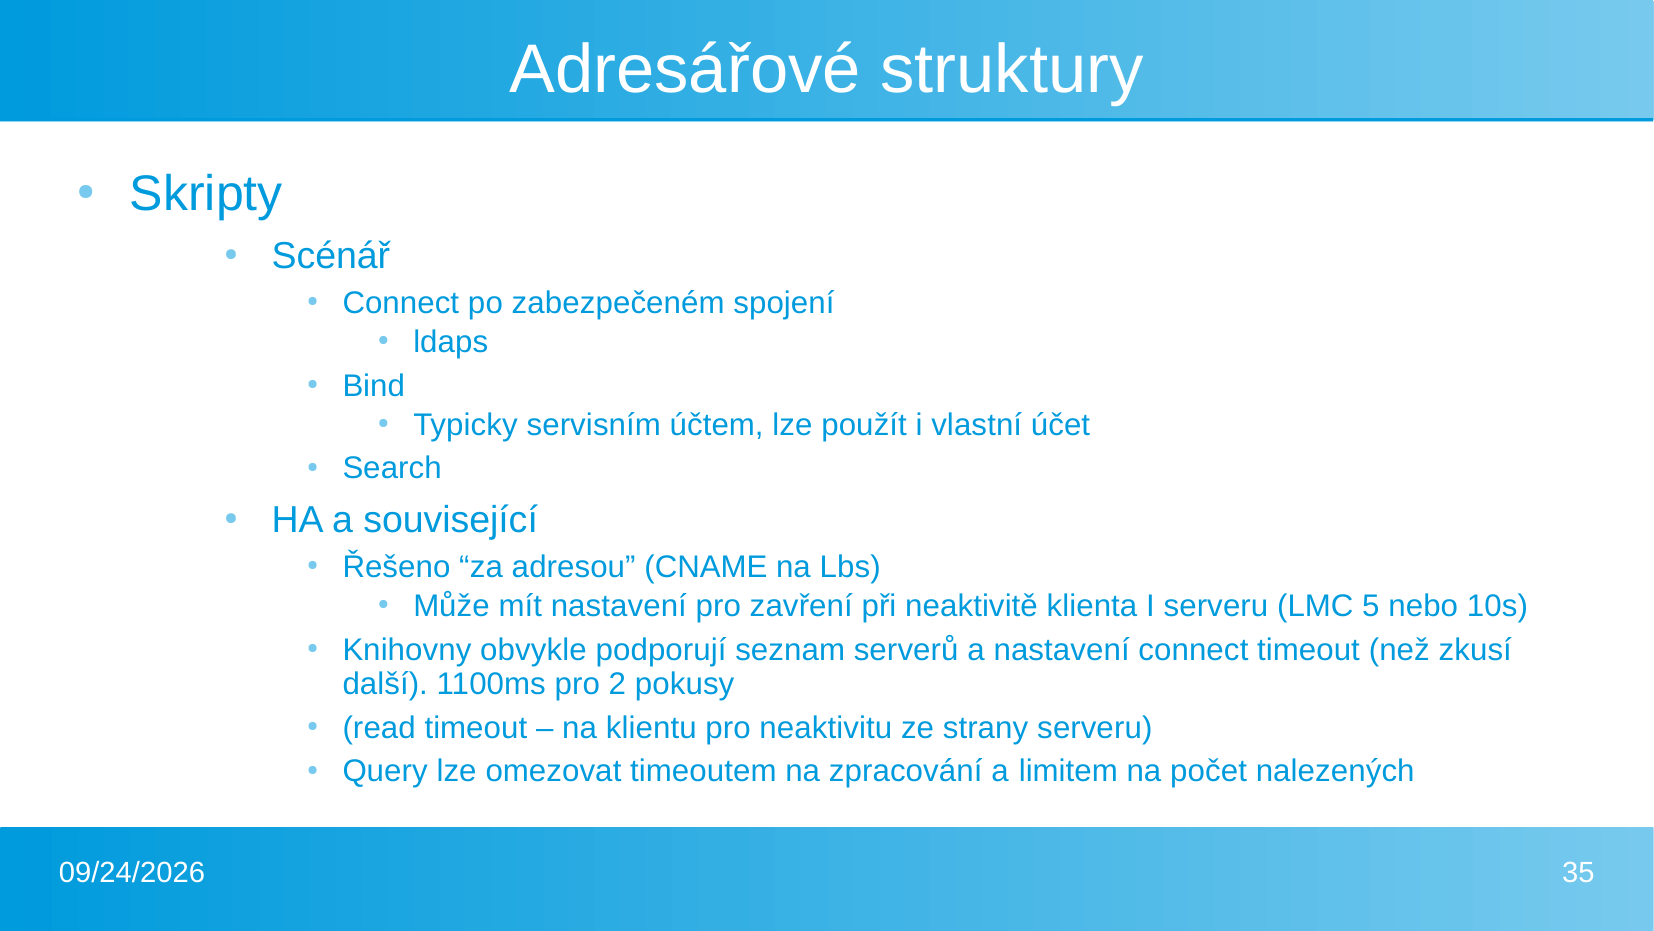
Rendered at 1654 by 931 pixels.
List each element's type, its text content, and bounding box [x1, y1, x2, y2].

title Adresářové struktury [59, 29, 1595, 108]
list Skripty Scénář Connect po zabezpečeném spojení ldaps Bind Typicky servisním účtem, lze použít i vlastní účet Search HA a související Řešeno “za adresou” (CNAME na Lbs) Může mít nastavení pro zavření při neaktivitě klienta I serveru (LMC 5 nebo 10s) Knihovny obvykle podporují seznam serverů a nastavení connect timeout (než zkusí další). 1100ms pro 2 pokusy (read timeout – na klientu pro neaktivitu ze strany serveru) Query lze omezovat timeoutem na zpracování a limitem na počet nalezených [59, 165, 1595, 756]
